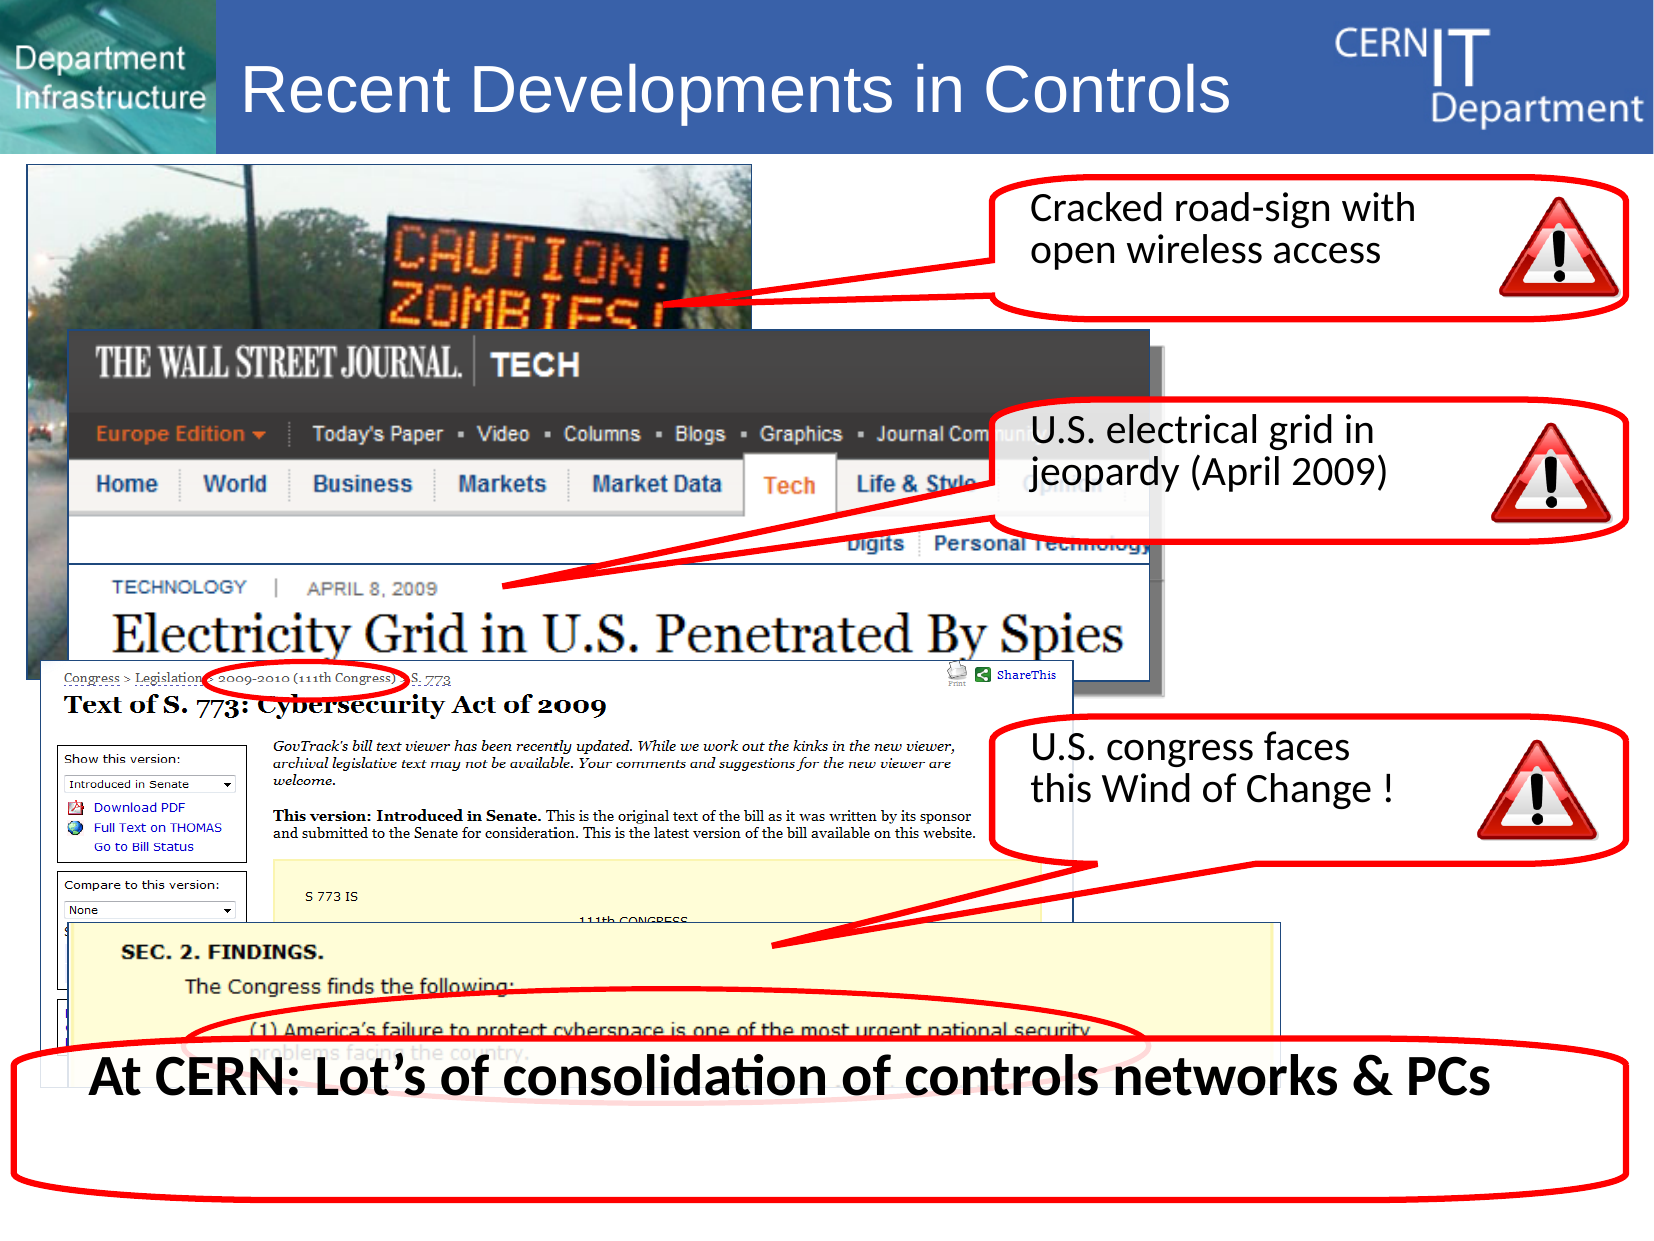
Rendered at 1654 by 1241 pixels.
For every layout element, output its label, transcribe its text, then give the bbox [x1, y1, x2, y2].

text_box U.S. congress faces this Wind of Change ! [771, 716, 1627, 946]
picture [919, 895, 1073, 922]
picture [41, 661, 1073, 1053]
picture [208, 665, 404, 697]
picture [27, 165, 751, 679]
picture [68, 564, 1149, 681]
picture [1474, 737, 1599, 841]
text_box [678, 519, 1149, 563]
text_box Cracked road-sign with open wireless access [663, 177, 1626, 320]
picture [1488, 420, 1613, 524]
picture [68, 923, 1280, 1048]
text_box U.S. electrical grid in jeopardy (April 2009) [502, 399, 1627, 587]
title Recent Developments in Controls [225, 26, 1640, 154]
text_box [68, 330, 1149, 563]
text_box At CERN: Lot’s of consolidation of controls networks & PCs [13, 1038, 1627, 1201]
picture [193, 992, 1138, 1039]
picture [216, 0, 1654, 154]
